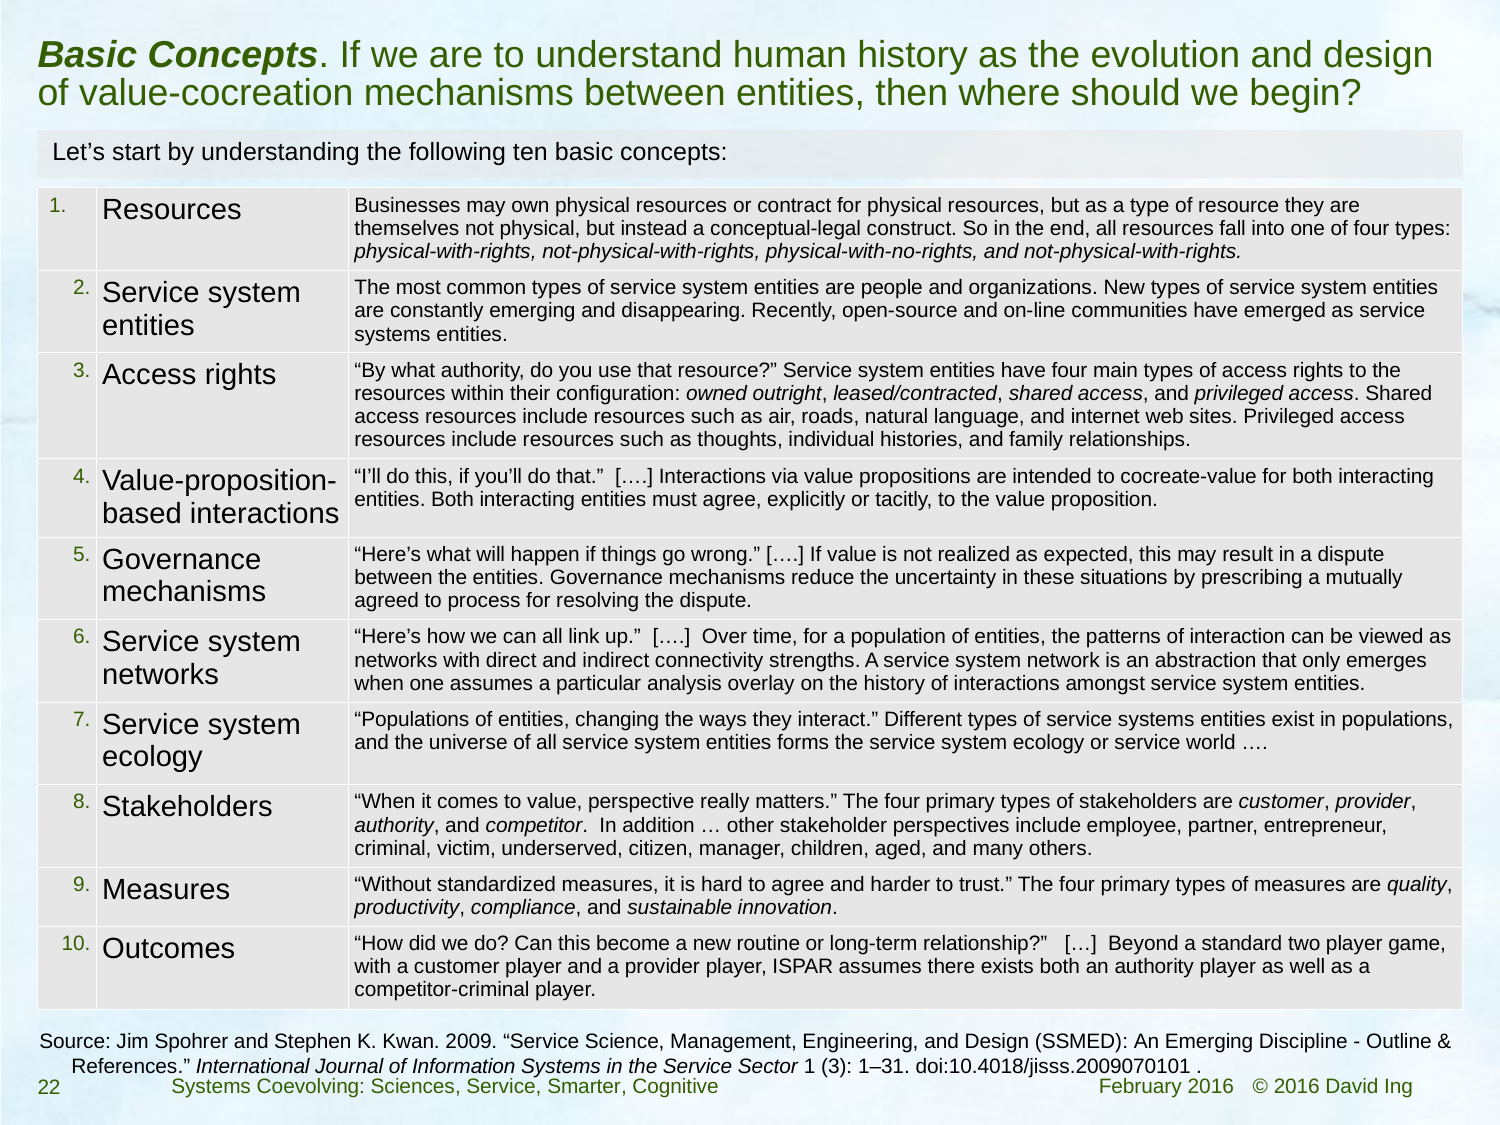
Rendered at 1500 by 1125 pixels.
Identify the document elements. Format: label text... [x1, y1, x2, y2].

table_cell Value-proposition-based interactions [97, 459, 348, 537]
table_cell 5. [38, 538, 96, 619]
table_cell 6. [38, 620, 96, 702]
table_cell 9. [38, 868, 96, 926]
table_cell “How did we do? Can this become a new routine or long-term relationship?” […] Beyond a standard two player game, with a customer player and a provider player, ISPAR assumes there exists both an authority player as well as a competitor-criminal player. [349, 927, 1462, 1009]
table_header 1. [38, 188, 96, 270]
table_cell “By what authority, do you use that resource?” Service system entities have four main types of access rights to the resources within their configuration: owned outright, leased/contracted, shared access, and privileged access. Shared access resources include resources such as air, roads, natural language, and internet web sites. Privileged access resources include resources such as thoughts, individual histories, and family relationships. [349, 353, 1462, 458]
text_box Let’s start by understanding the following ten basic concepts: [37, 130, 1463, 179]
table_cell “Here’s how we can all link up.” [….] Over time, for a population of entities, the patterns of interaction can be viewed as networks with direct and indirect connectivity strengths. A service system network is an abstraction that only emerges when one assumes a particular analysis overlay on the history of interactions amongst service system entities. [349, 620, 1462, 702]
table_header Resources [97, 188, 348, 270]
table_cell “I’ll do this, if you’ll do that.” [….] Interactions via value propositions are intended to cocreate-value for both interacting entities. Both interacting entities must agree, explicitly or tacitly, to the value proposition. [349, 459, 1462, 537]
table_cell 3. [38, 353, 96, 458]
table_cell “Without standardized measures, it is hard to agree and harder to trust.” The four primary types of measures are quality, productivity, compliance, and sustainable innovation. [349, 868, 1462, 926]
title Basic Concepts. If we are to understand human history as the evolution and design of value-cocreation mechanisms between entities, then where should we begin? [37, 37, 1463, 130]
table_cell Governance mechanisms [97, 538, 348, 619]
table_cell Service system networks [97, 620, 348, 702]
table_cell “Populations of entities, changing the ways they interact.” Different types of service systems entities exist in populations, and the universe of all service system entities forms the service system ecology or service world …. [349, 703, 1462, 784]
table_cell “Here’s what will happen if things go wrong.” [….] If value is not realized as expected, this may result in a dispute between the entities. Governance mechanisms reduce the uncertainty in these situations by prescribing a mutually agreed to process for resolving the dispute. [349, 538, 1462, 619]
table_cell 8. [38, 785, 96, 867]
table_cell The most common types of service system entities are people and organizations. New types of service system entities are constantly emerging and disappearing. Recently, open-source and on-line communities have emerged as service systems entities. [349, 271, 1462, 352]
table_cell Access rights [97, 353, 348, 458]
table_cell 7. [38, 703, 96, 784]
table_cell 4. [38, 459, 96, 537]
table_cell Stakeholders [97, 785, 348, 867]
table_cell 2. [38, 271, 96, 352]
table_cell 10. [38, 927, 96, 1009]
table_cell Service system ecology [97, 703, 348, 784]
picture [0, 0, 1500, 1125]
table_cell “When it comes to value, perspective really matters.” The four primary types of stakeholders are customer, provider, authority, and competitor. In addition … other stakeholder perspectives include employee, partner, entrepreneur, criminal, victim, underserved, citizen, manager, children, aged, and many others. [349, 785, 1462, 867]
table_cell Service system entities [97, 271, 348, 352]
table_header Businesses may own physical resources or contract for physical resources, but as a type of resource they are themselves not physical, but instead a conceptual-legal construct. So in the end, all resources fall into one of four types: physical-with-rights, not-physical-with-rights, physical-with-no-rights, and not-physical-with-rights. [349, 188, 1462, 270]
text_box Source: Jim Spohrer and Stephen K. Kwan. 2009. “Service Science, Management, Engineering, and Design (SSMED): An Emerging Discipline - Outline & References.” International Journal of Information Systems in the Service Sector 1 (3): 1–31. doi:10.4018/jisss.2009070101 . [24, 1020, 1495, 1108]
table_cell Outcomes [97, 927, 348, 1009]
table_cell Measures [97, 868, 348, 926]
